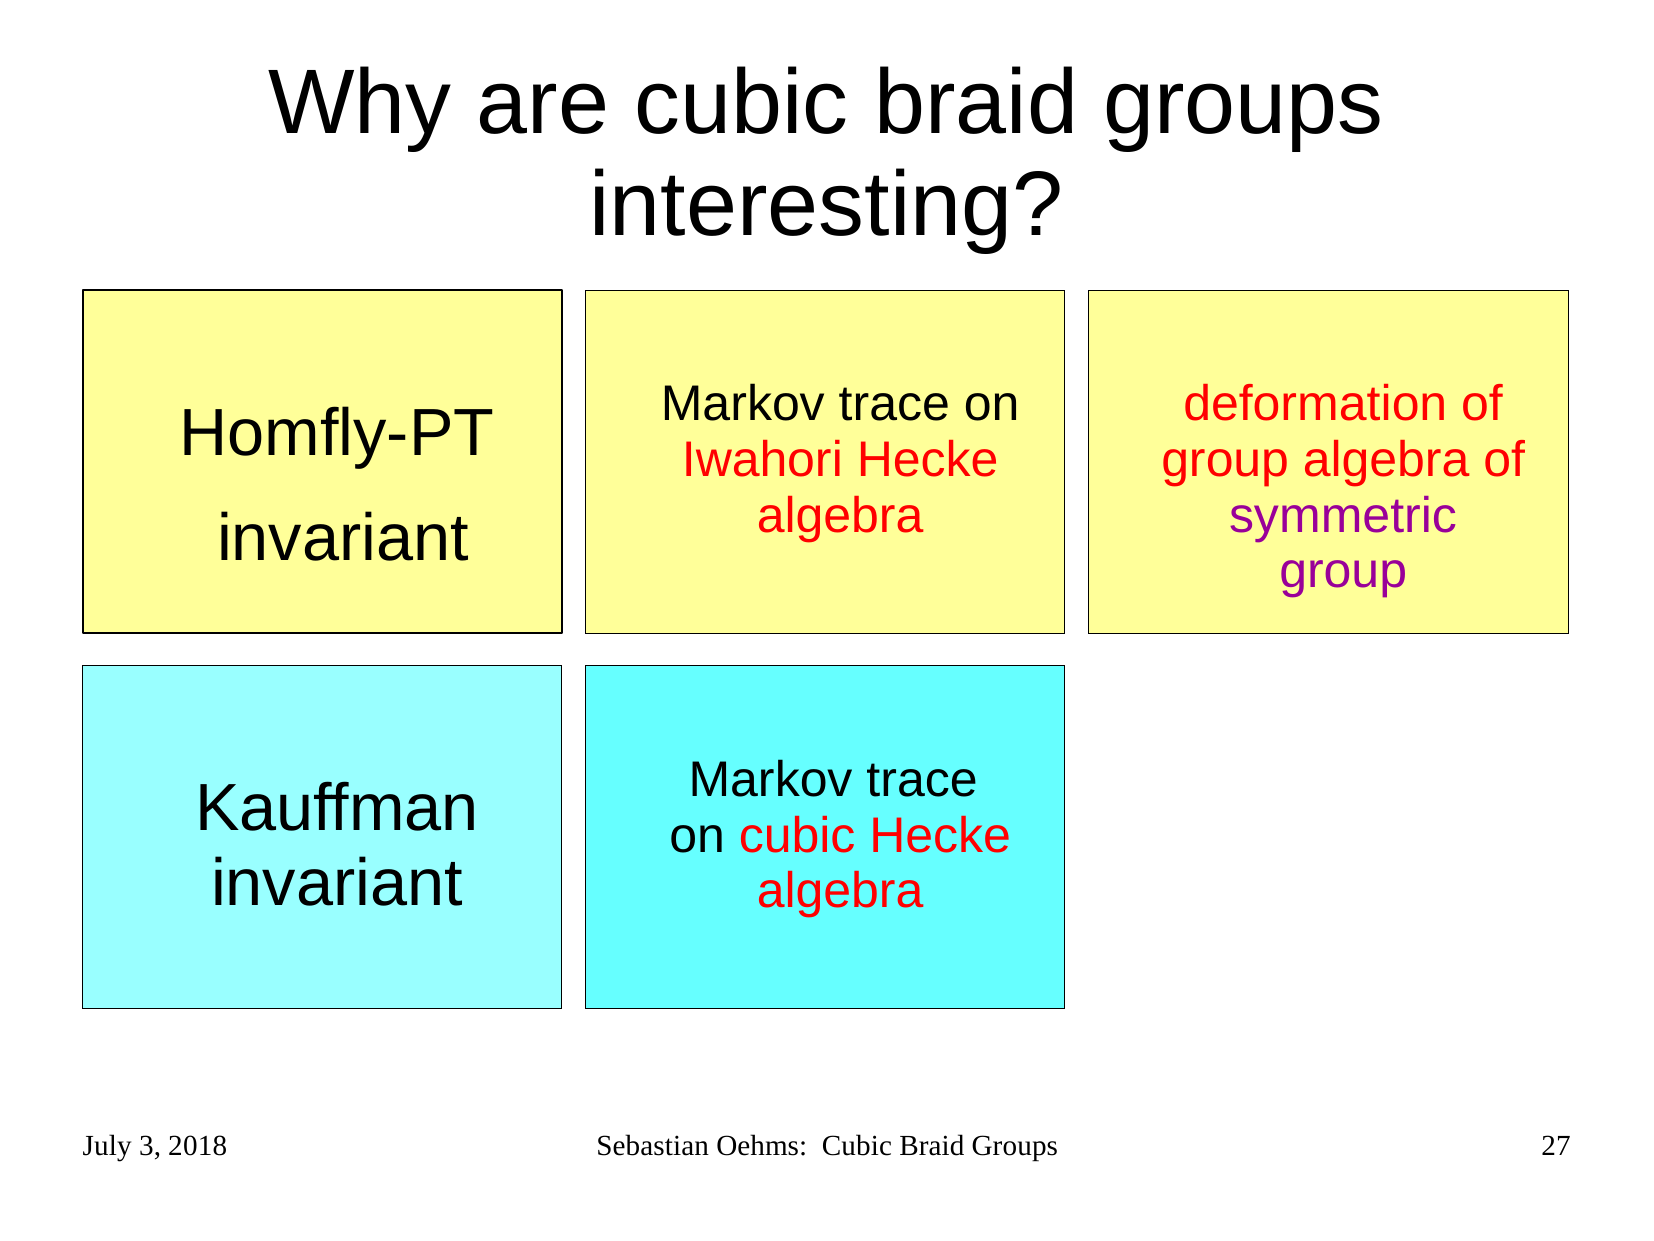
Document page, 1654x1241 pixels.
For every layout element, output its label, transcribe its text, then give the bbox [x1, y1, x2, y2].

title Why are cubic braid groups interesting? [82, 49, 1571, 257]
list Kauffman invariant [82, 665, 562, 1009]
list Markov trace on Iwahori Hecke algebra [585, 290, 1065, 634]
list deformation of group algebra of symmetric group [1088, 290, 1569, 634]
list Markov trace on cubic Hecke algebra [585, 665, 1065, 1009]
list Homfly-PT invariant [82, 290, 562, 634]
